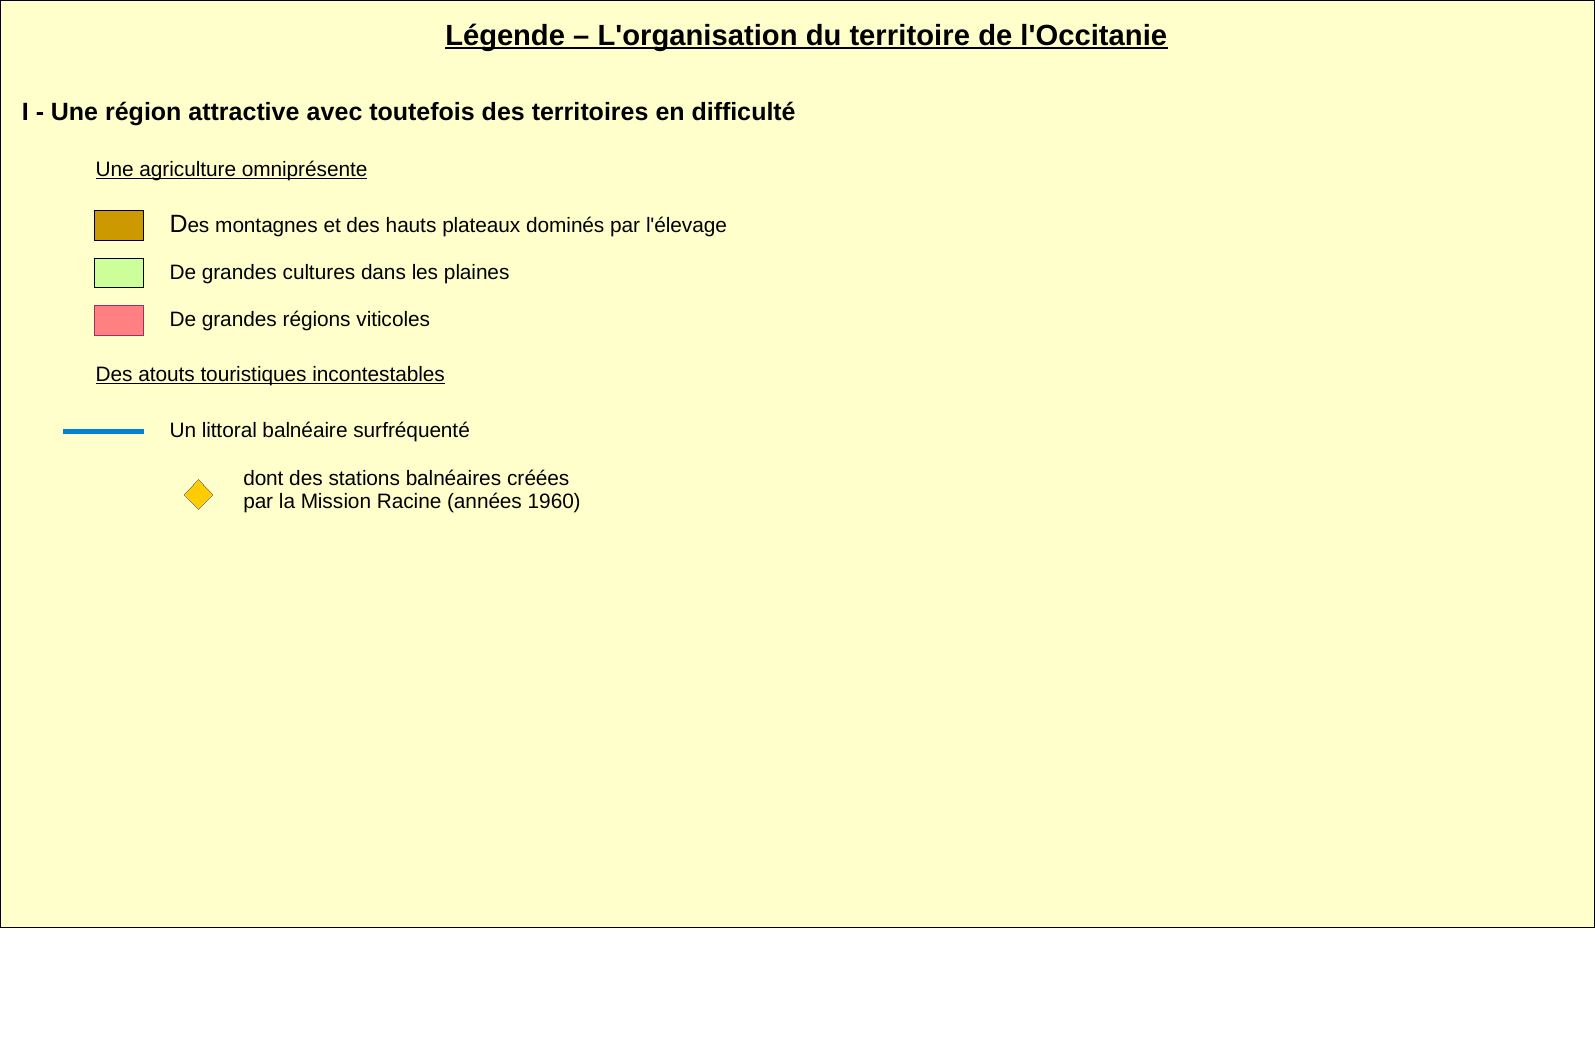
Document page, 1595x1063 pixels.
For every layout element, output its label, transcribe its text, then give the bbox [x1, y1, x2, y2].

text_box I - Une région attractive avec toutefois des territoires en difficulté Une agriculture omniprésente Des montagnes et des hauts plateaux dominés par l'élevage De grandes cultures dans les plaines De grandes régions viticoles Des atouts touristiques incontestables Un littoral balnéaire surfréquenté dont des stations balnéaires créées par la Mission Racine (années 1960) [7, 90, 812, 957]
text_box [94, 258, 144, 288]
text_box [184, 479, 213, 510]
text_box Légende – L'organisation du territoire de l'Occitanie [430, 11, 1183, 61]
text_box [0, 0, 1595, 928]
text_box [94, 210, 144, 241]
text_box [94, 305, 144, 336]
